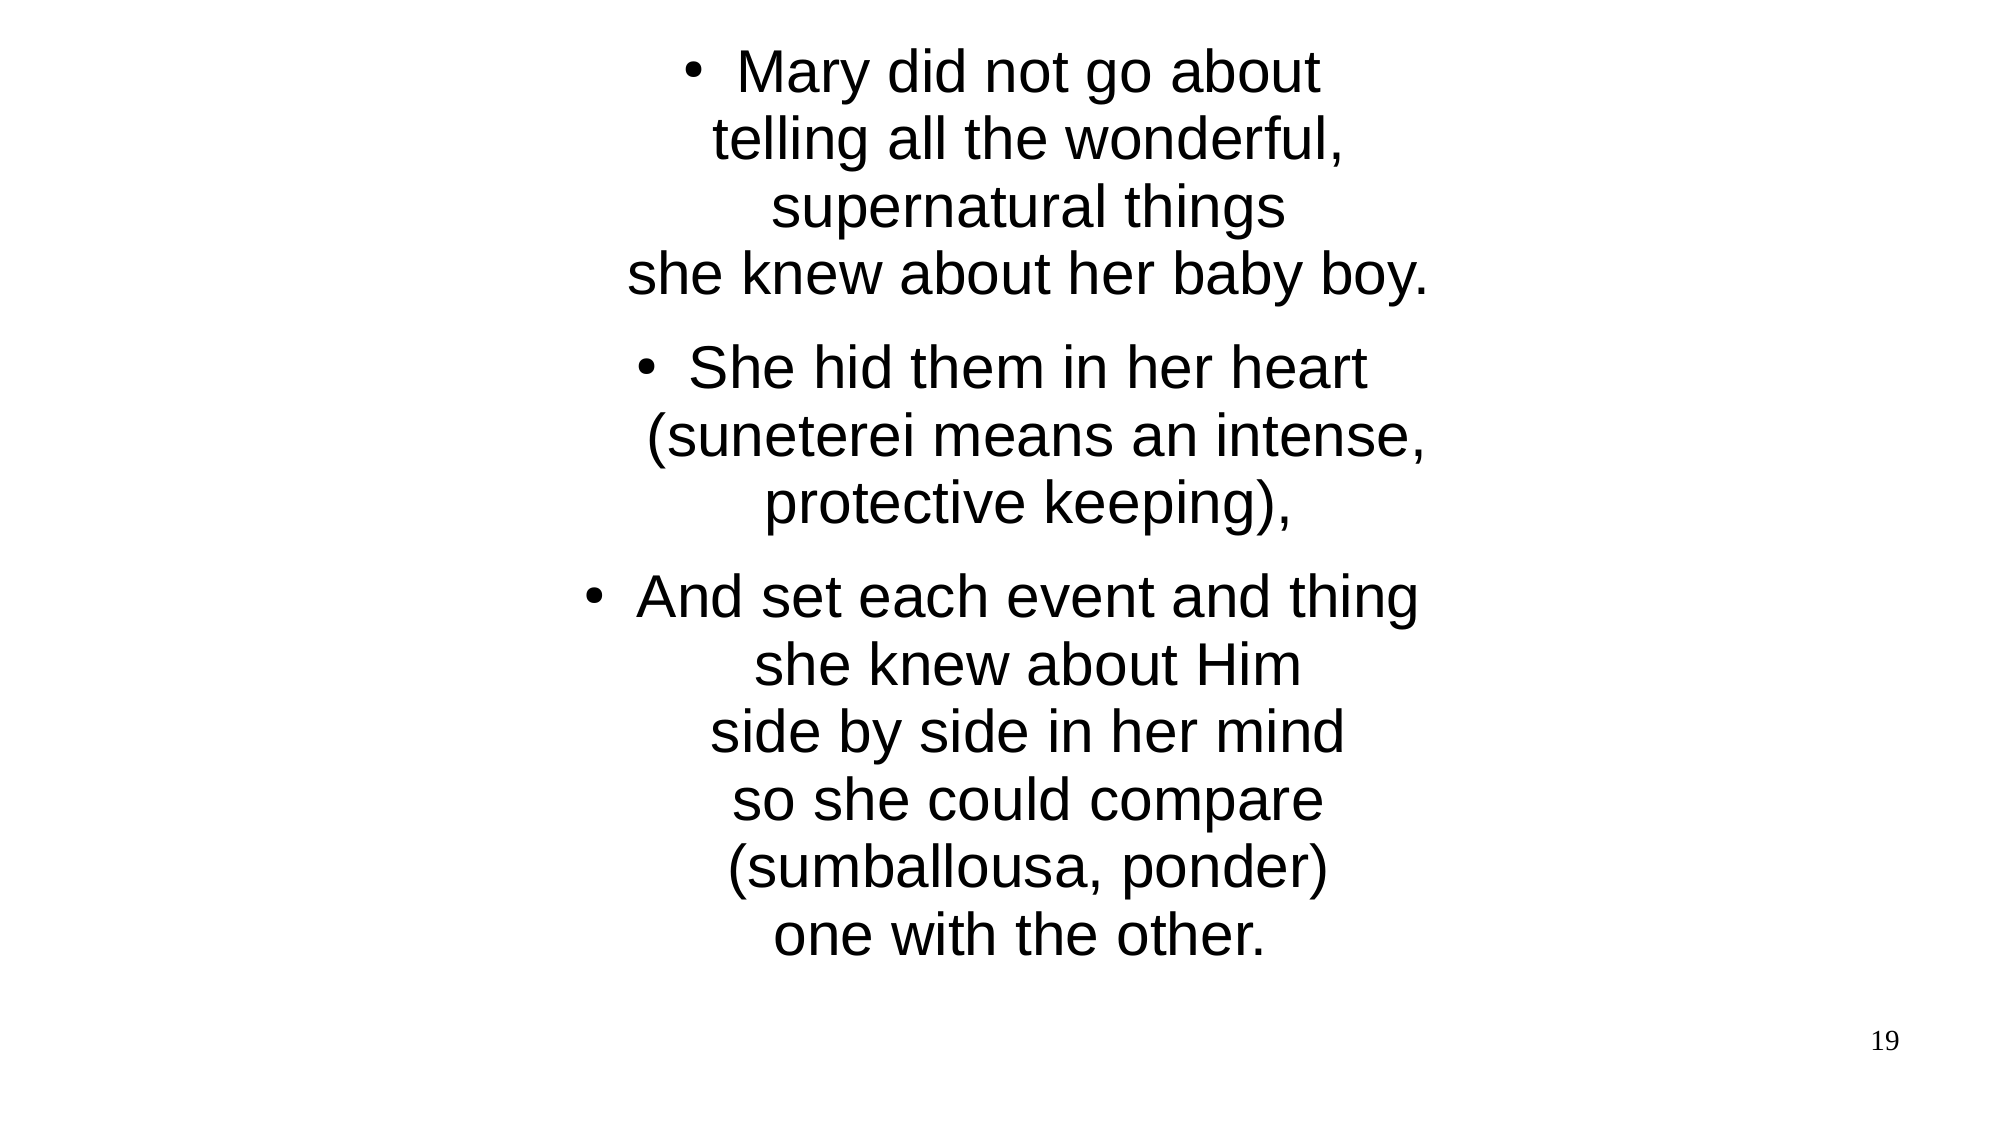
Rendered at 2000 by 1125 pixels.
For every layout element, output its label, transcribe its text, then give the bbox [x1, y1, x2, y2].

list Mary did not go about telling all the wonderful, supernatural things she knew about her baby boy. She hid them in her heart (suneterei means an intense, protective keeping), And set each event and thing she knew about Him side by side in her mind so she could compare (sumballousa, ponder) one with the other. [37, 37, 1951, 1088]
